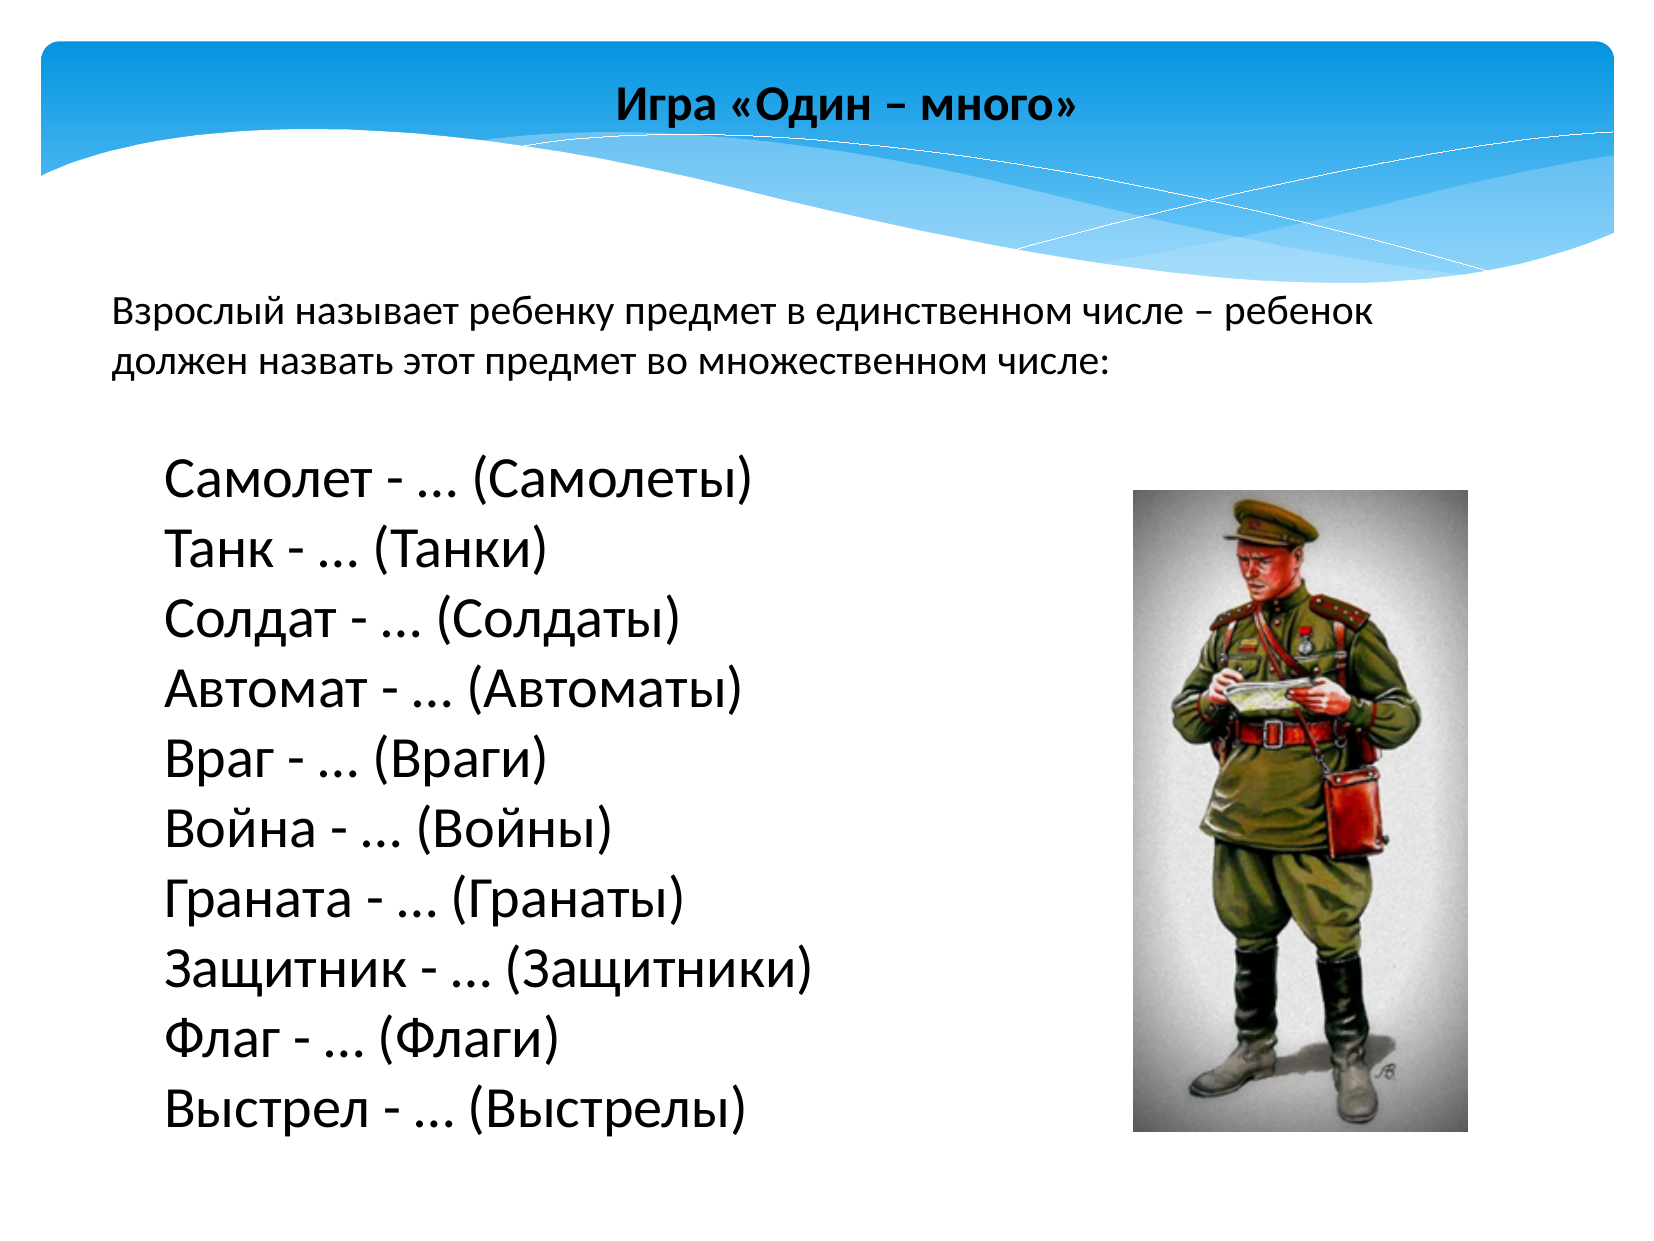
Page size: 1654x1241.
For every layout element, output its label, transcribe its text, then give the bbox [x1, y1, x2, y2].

text_box Взрослый называет ребенку предмет в единственном числе – ребенок должен назвать этот предмет во множественном числе: [97, 275, 1502, 390]
text_box Самолет - … (Самолеты) Танк - … (Танки) Солдат - … (Солдаты) Автомат - … (Автоматы) Враг - … (Враги) Война - … (Войны) Граната - … (Гранаты) Защитник - … (Защитники) Флаг - … (Флаги) Выстрел - … (Выстрелы) [149, 431, 1096, 1146]
text_box Игра «Один – много» [600, 62, 1101, 139]
picture [1133, 490, 1468, 1132]
